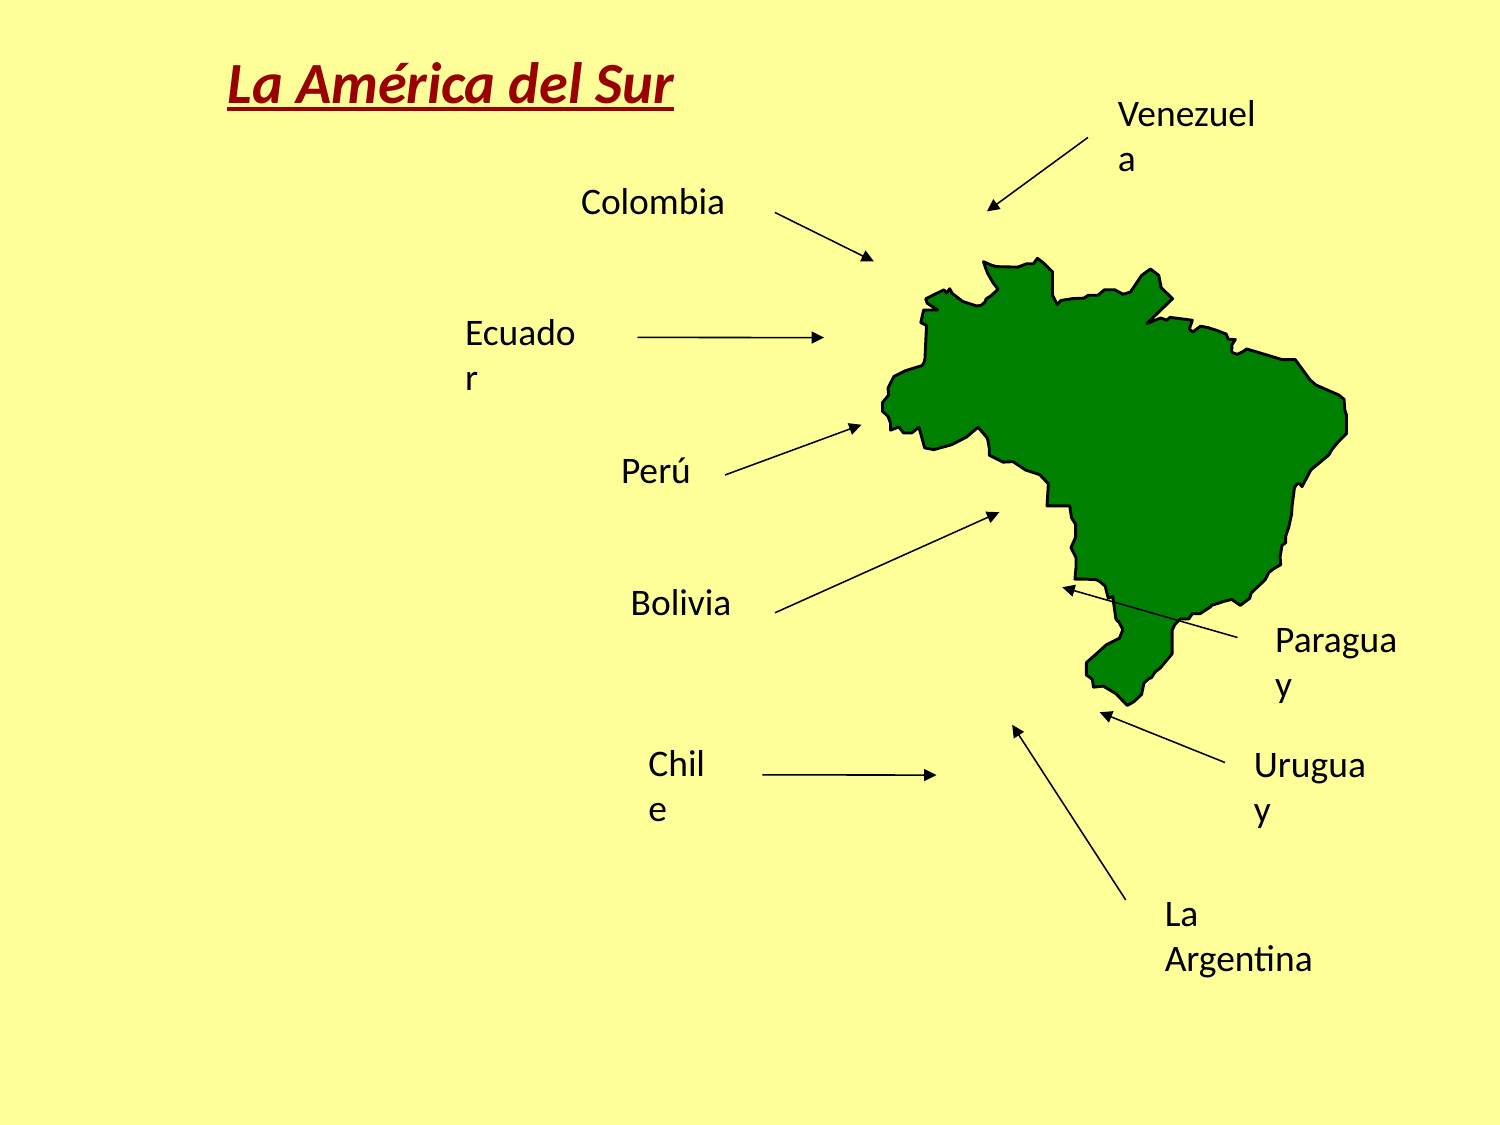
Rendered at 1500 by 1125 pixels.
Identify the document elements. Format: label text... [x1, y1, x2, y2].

text_box [1086, 603, 1178, 706]
text_box Chile [633, 731, 739, 792]
text_box Ecuador [450, 299, 604, 361]
text_box [882, 258, 1347, 620]
text_box Bolivia [615, 569, 747, 630]
text_box La Argentina [1149, 881, 1370, 942]
text_box Venezuela [1103, 81, 1288, 142]
text_box Uruguay [1239, 732, 1398, 793]
text_box Colombia [566, 169, 741, 230]
text_box Paraguay [1260, 607, 1429, 668]
text_box La América del Sur [212, 37, 690, 123]
text_box Perú [606, 438, 706, 499]
